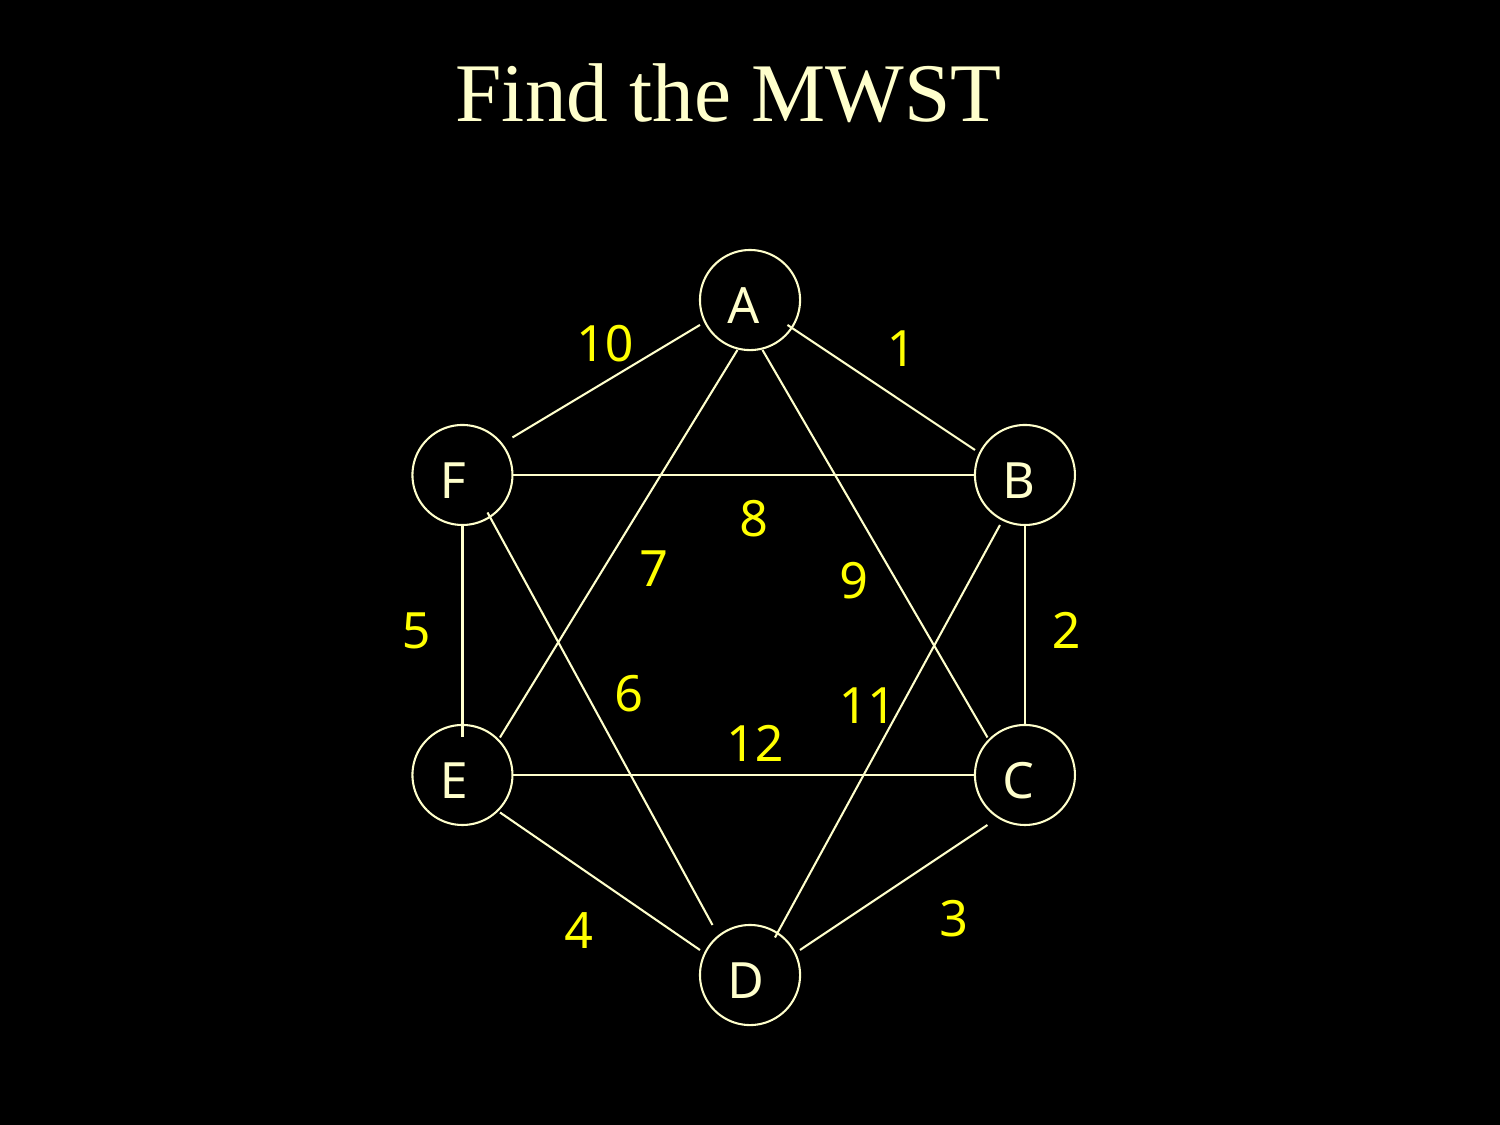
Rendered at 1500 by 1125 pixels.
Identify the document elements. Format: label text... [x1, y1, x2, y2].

text_box C [987, 737, 1047, 822]
text_box 10 [561, 299, 649, 384]
text_box 12 [711, 699, 799, 784]
text_box B [987, 437, 1047, 522]
text_box 8 [724, 474, 783, 559]
text_box 6 [599, 649, 658, 734]
text_box 2 [1037, 587, 1096, 672]
title Find the MWST [0, 37, 1458, 150]
text_box 5 [387, 587, 446, 672]
text_box E [425, 737, 484, 822]
text_box A [712, 262, 772, 347]
text_box F [425, 437, 484, 522]
text_box 11 [824, 662, 911, 747]
text_box 9 [824, 537, 883, 622]
text_box 7 [624, 524, 683, 609]
text_box 1 [872, 305, 931, 390]
text_box 4 [549, 887, 608, 972]
text_box D [712, 937, 772, 1022]
text_box 3 [924, 874, 983, 959]
